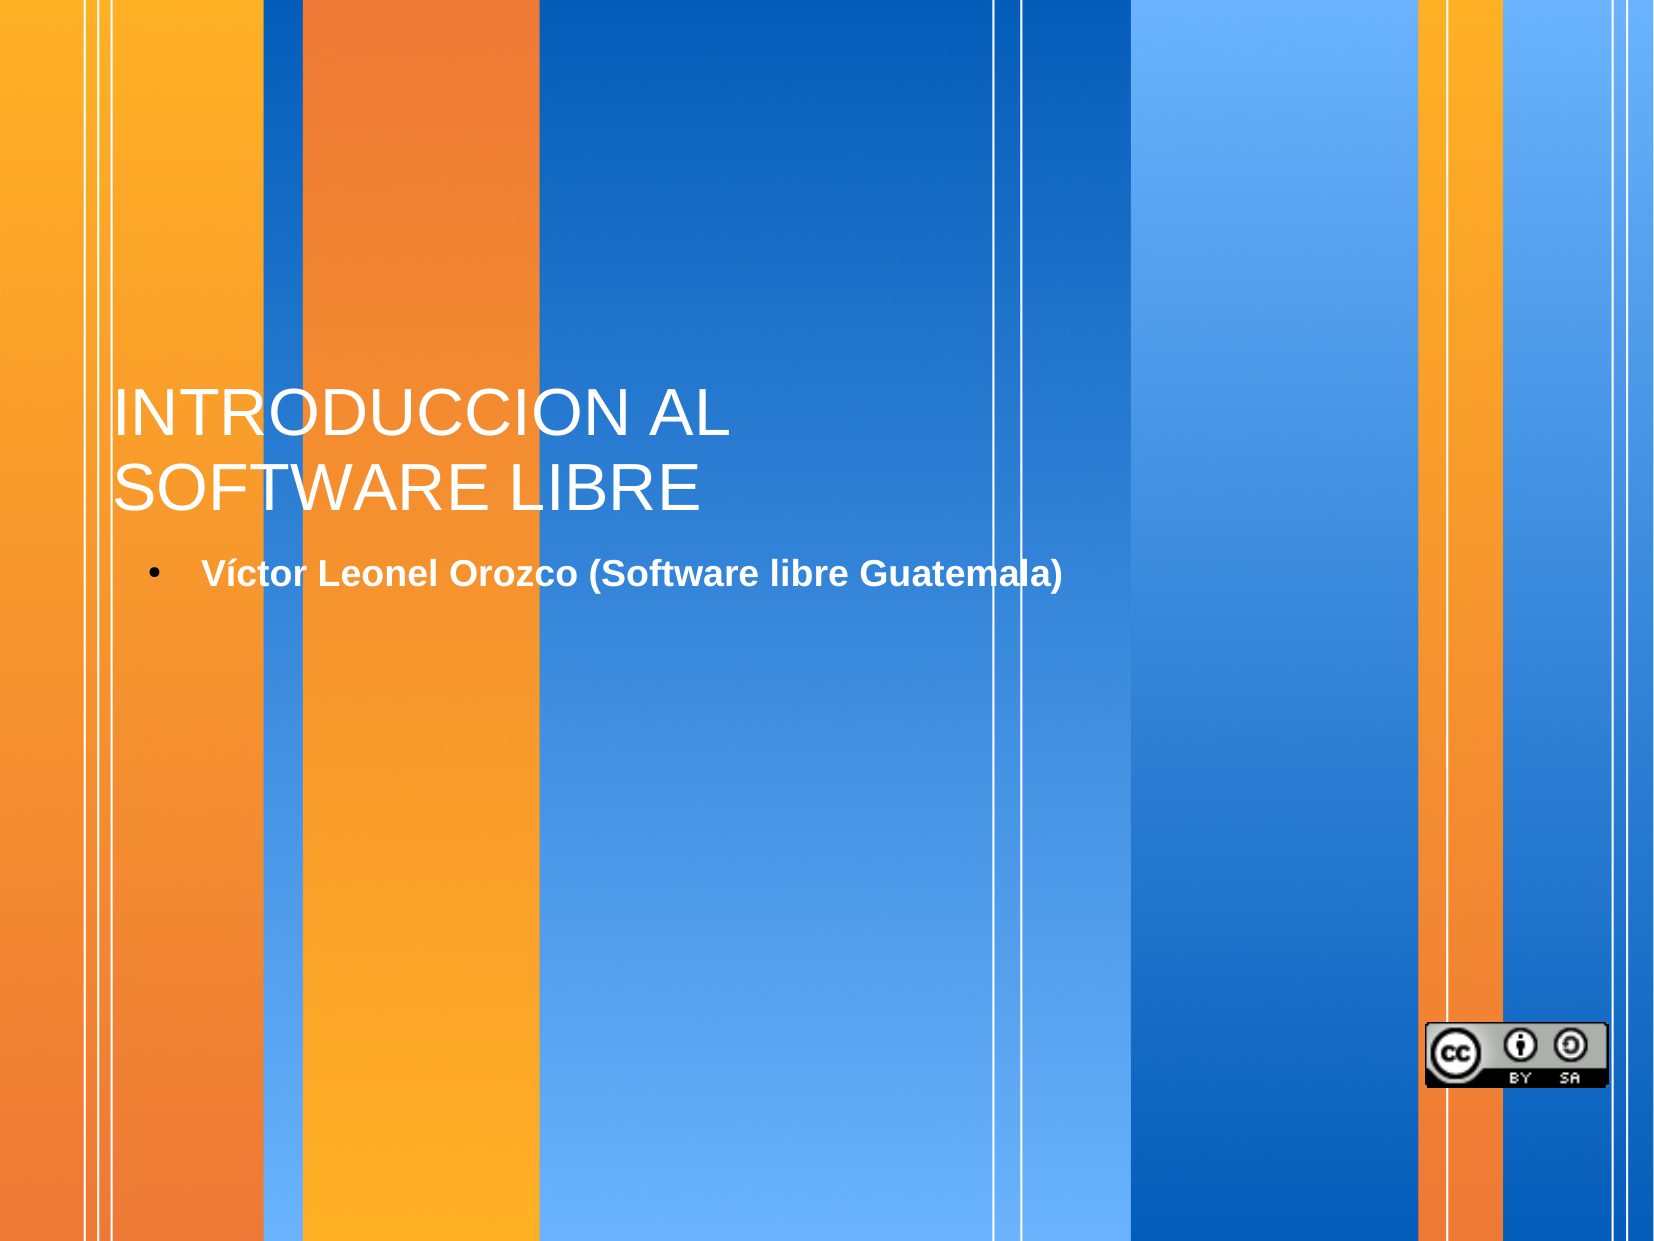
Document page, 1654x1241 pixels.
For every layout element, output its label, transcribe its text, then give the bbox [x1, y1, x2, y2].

title INTRODUCCION AL SOFTWARE LIBRE [112, 375, 1005, 525]
list Víctor Leonel Orozco (Software libre Guatemala) [112, 552, 1305, 638]
picture [0, 0, 1654, 1241]
